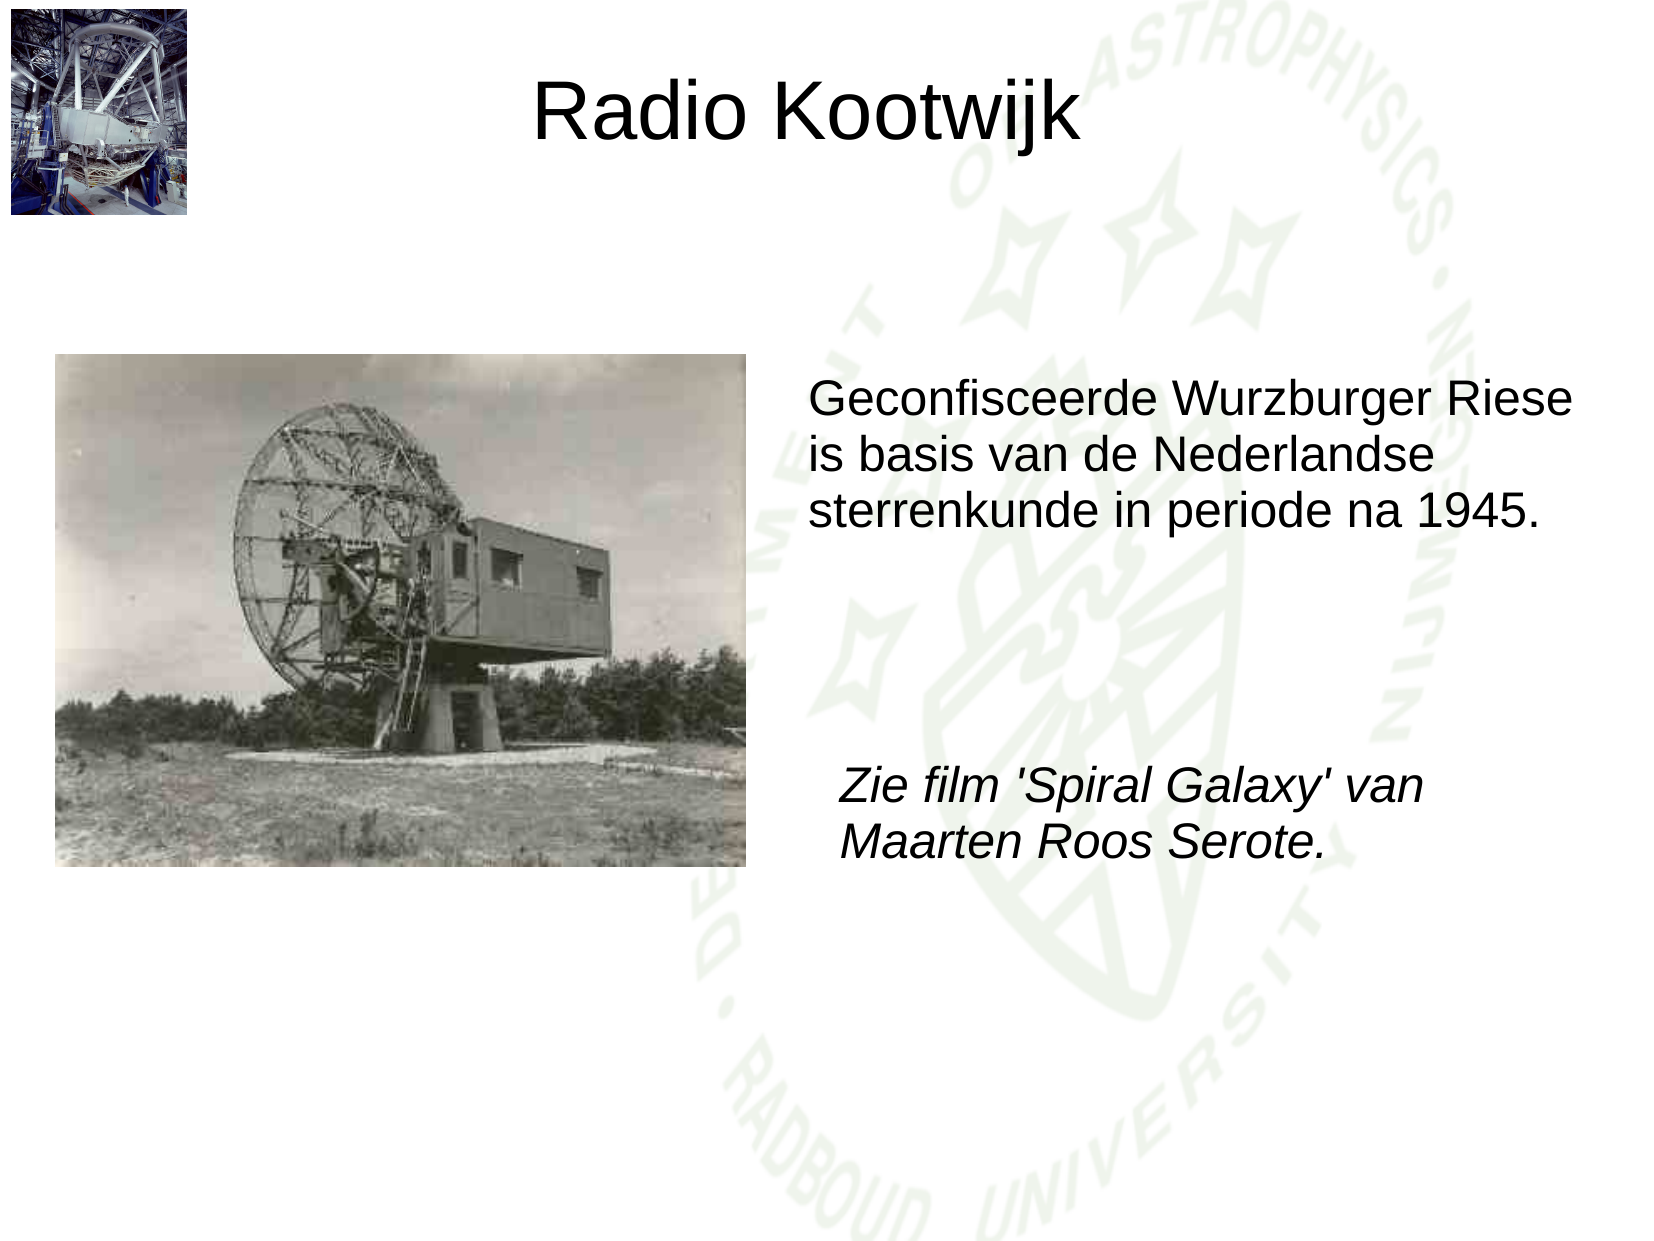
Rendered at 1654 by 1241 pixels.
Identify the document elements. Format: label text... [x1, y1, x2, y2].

text_box Zie film 'Spiral Galaxy' van Maarten Roos Serote. [824, 750, 1454, 877]
picture [0, 0, 1654, 1241]
text_box Radio Kootwijk [516, 57, 1097, 165]
text_box Geconfisceerde Wurzburger Riese is basis van de Nederlandse sterrenkunde in periode na 1945. [793, 363, 1589, 546]
